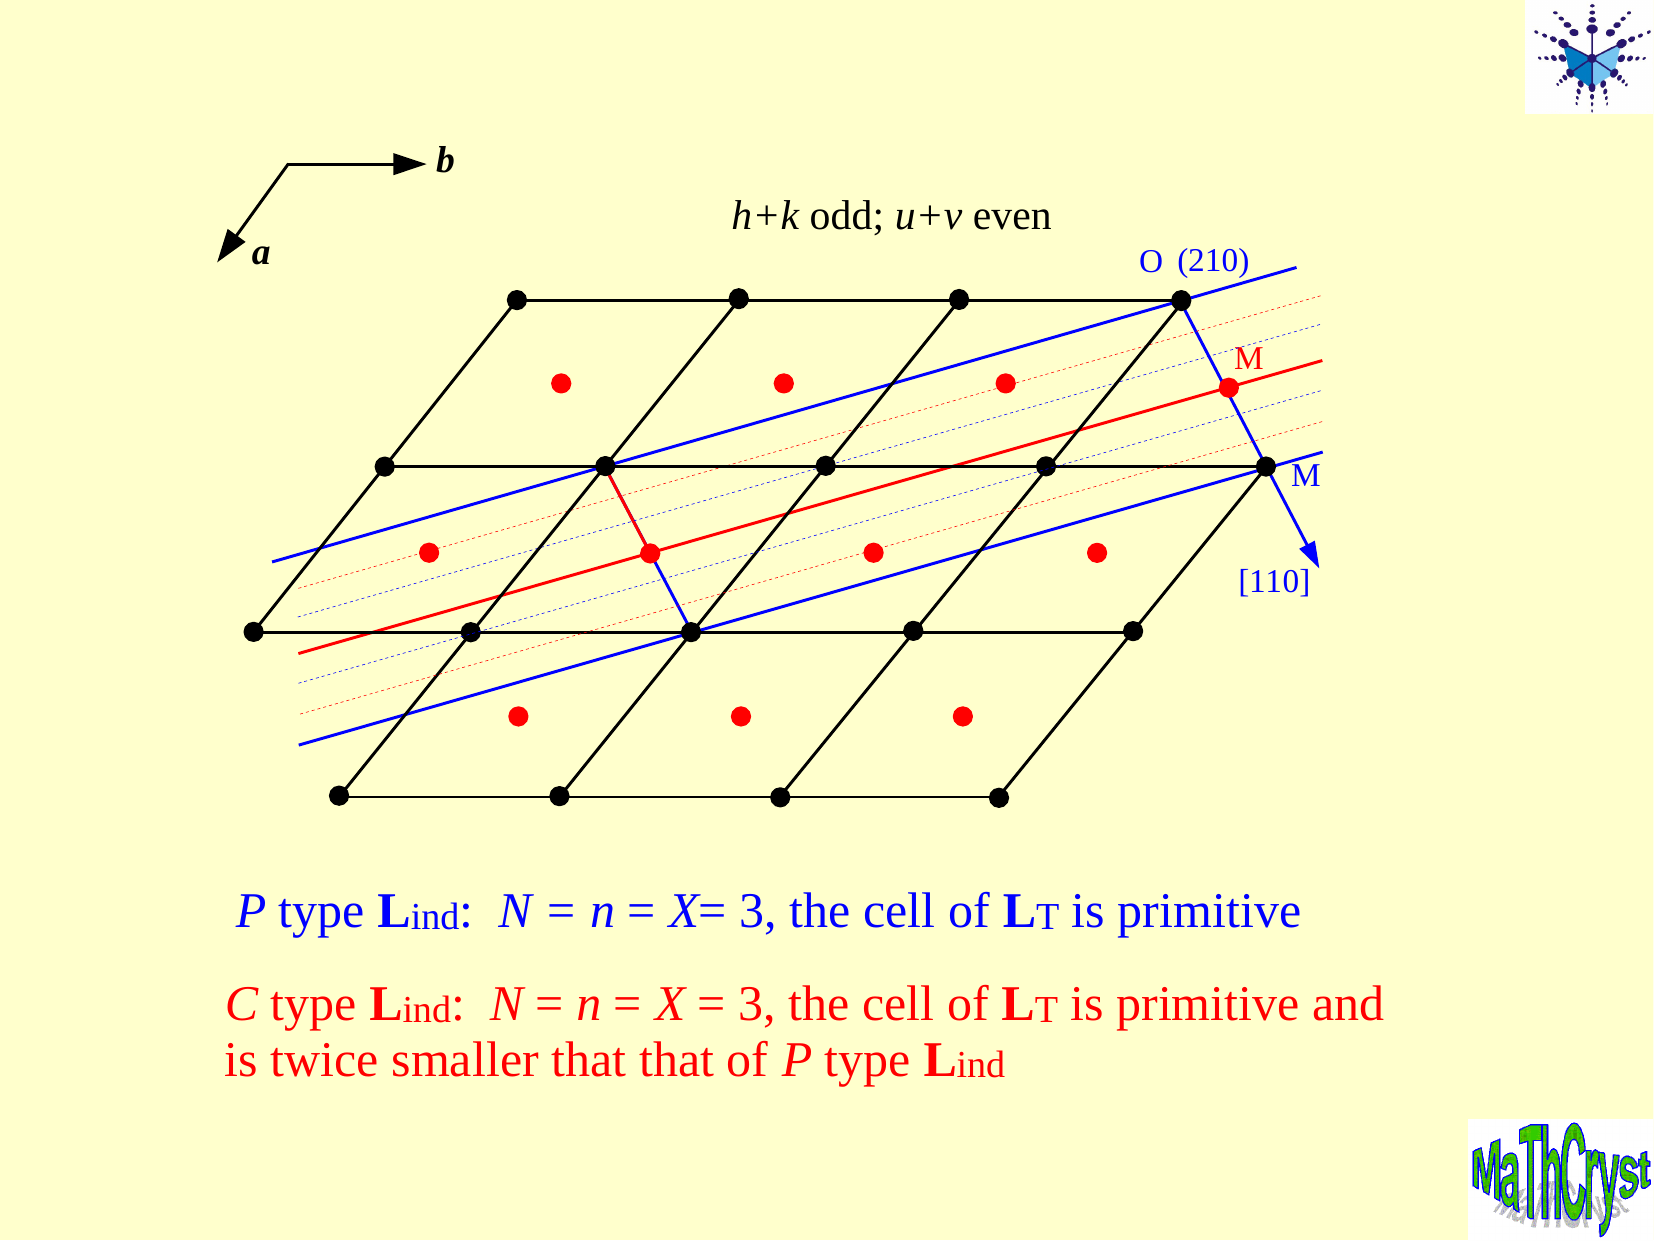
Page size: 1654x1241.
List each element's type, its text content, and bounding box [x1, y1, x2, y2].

text_box b [436, 139, 456, 182]
text_box [1130, 626, 1142, 640]
text_box [730, 289, 748, 299]
text_box [514, 302, 526, 309]
text_box [817, 457, 829, 465]
text_box [736, 302, 747, 308]
text_box O [1139, 242, 1169, 281]
text_box [550, 787, 563, 796]
text_box [956, 302, 968, 309]
text_box [682, 623, 695, 631]
text_box [911, 634, 922, 640]
text_box a [251, 231, 271, 274]
picture [1525, 0, 1654, 114]
text_box [823, 468, 834, 475]
text_box [596, 457, 609, 465]
text_box [1257, 457, 1275, 476]
text_box [864, 544, 883, 562]
text_box [552, 374, 570, 393]
picture [1468, 1119, 1654, 1241]
text_box M [1290, 456, 1321, 495]
text_box [551, 798, 568, 805]
text_box [688, 634, 700, 641]
text_box [244, 623, 262, 641]
text_box [997, 374, 1015, 393]
text_box [602, 468, 614, 475]
text_box h+k odd; u+v even [731, 192, 1053, 240]
text_box [771, 788, 783, 796]
text_box [775, 374, 793, 393]
text_box C type Lind: N = n = X = 3, the cell of LT is primitive and is twice smaller that that of P type Lind [223, 974, 1399, 1111]
text_box [954, 707, 972, 726]
text_box [990, 789, 1002, 796]
text_box [420, 544, 438, 562]
text_box [732, 707, 750, 726]
text_box [1124, 622, 1137, 631]
text_box [468, 634, 479, 641]
text_box [508, 291, 526, 305]
text_box [1088, 544, 1106, 562]
text_box [641, 544, 659, 563]
text_box [376, 457, 388, 472]
text_box [771, 798, 789, 806]
text_box (210) [1177, 241, 1250, 280]
text_box P type Lind: N = n = X= 3, the cell of LT is primitive [234, 881, 1303, 952]
text_box [110] [1238, 562, 1312, 601]
text_box [381, 468, 393, 476]
text_box [462, 623, 475, 631]
text_box M [1234, 339, 1264, 378]
text_box [904, 622, 918, 631]
text_box [509, 707, 528, 726]
text_box [950, 290, 968, 299]
text_box [990, 792, 1008, 807]
text_box [1172, 291, 1190, 310]
text_box [1220, 379, 1238, 397]
text_box [1037, 457, 1052, 465]
text_box [1045, 468, 1055, 475]
text_box [330, 787, 348, 805]
